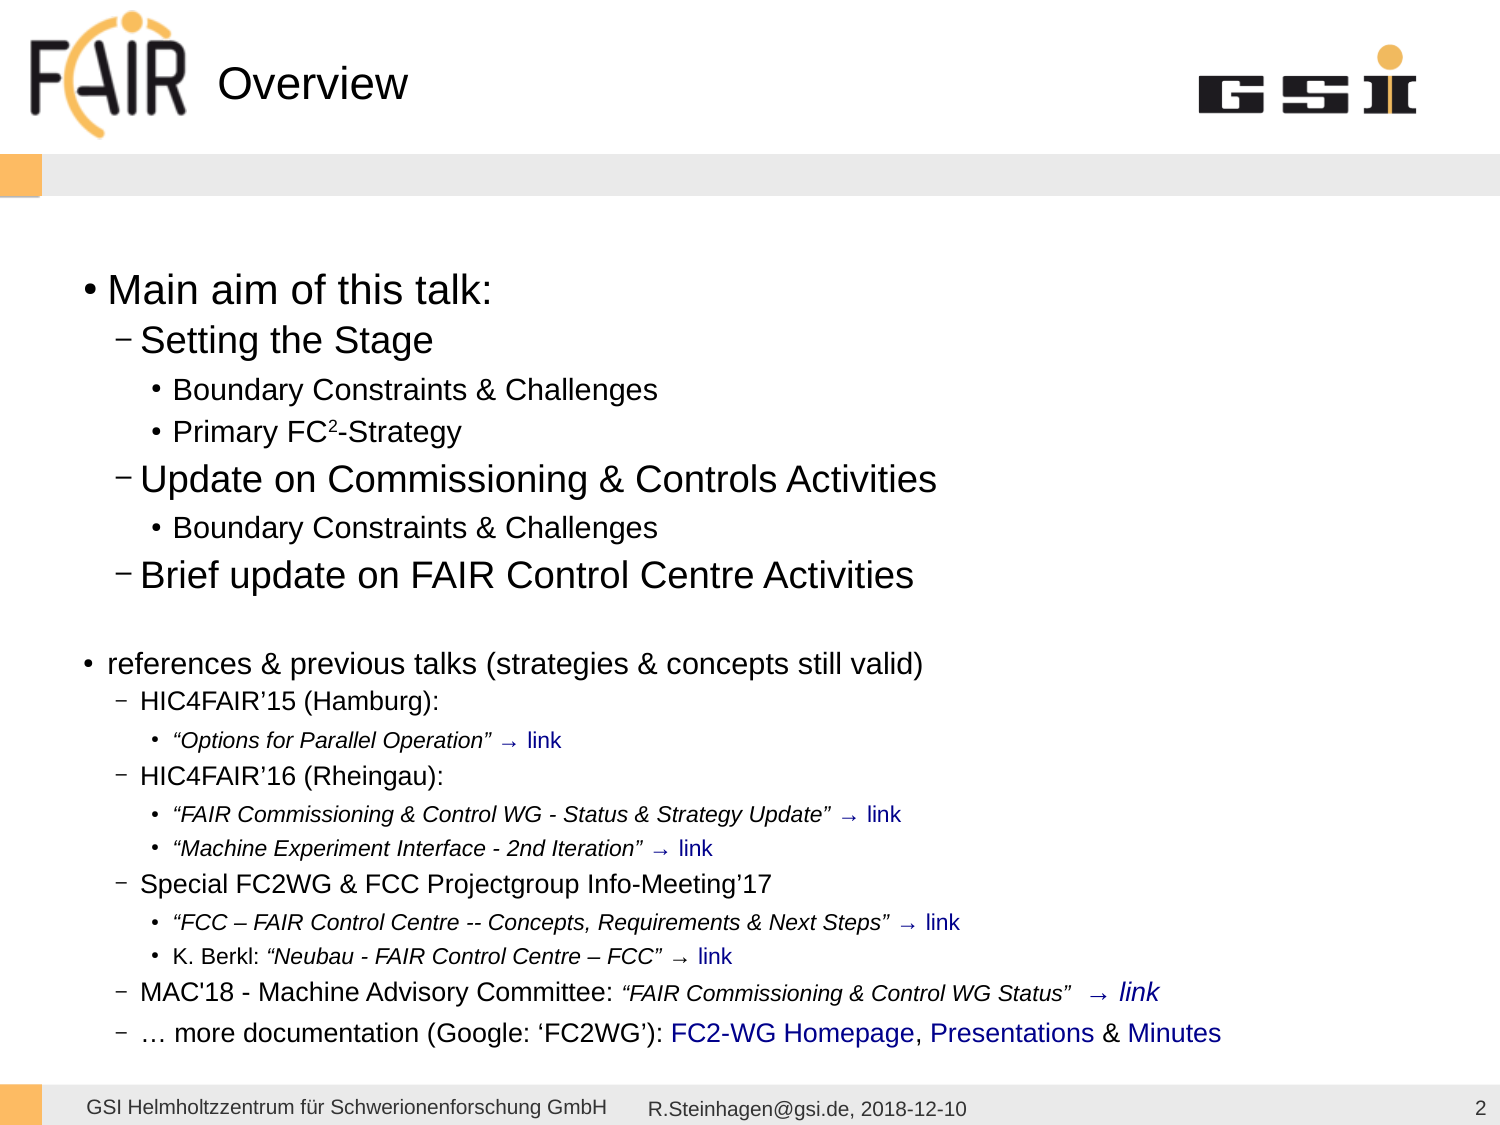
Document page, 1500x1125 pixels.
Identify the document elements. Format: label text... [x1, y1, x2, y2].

title Overview [217, 20, 1109, 147]
picture [30, 9, 187, 141]
picture [1197, 42, 1419, 117]
list Main aim of this talk: Setting the Stage Boundary Constraints & Challenges Primary FC2-Strategy Update on Commissioning & Controls Activities Boundary Constraints & Challenges Brief update on FAIR Control Centre Activities references & previous talks (strategies & concepts still valid) HIC4FAIR’15 (Hamburg): “Options for Parallel Operation” → link HIC4FAIR’16 (Rheingau): “FAIR Commissioning & Control WG - Status & Strategy Update” → link “Machine Experiment Interface - 2nd Iteration” → link Special FC2WG & FCC Projectgroup Info-Meeting’17 “FCC – FAIR Control Centre -- Concepts, Requirements & Next Steps” → link K. Berkl: “Neubau - FAIR Control Centre – FCC” → link MAC'18 - Machine Advisory Committee: “FAIR Commissioning & Control WG Status” → link … more documentation (Google: ‘FC2WG’): FC2-WG Homepage, Presentations & Minutes [75, 226, 1425, 1050]
